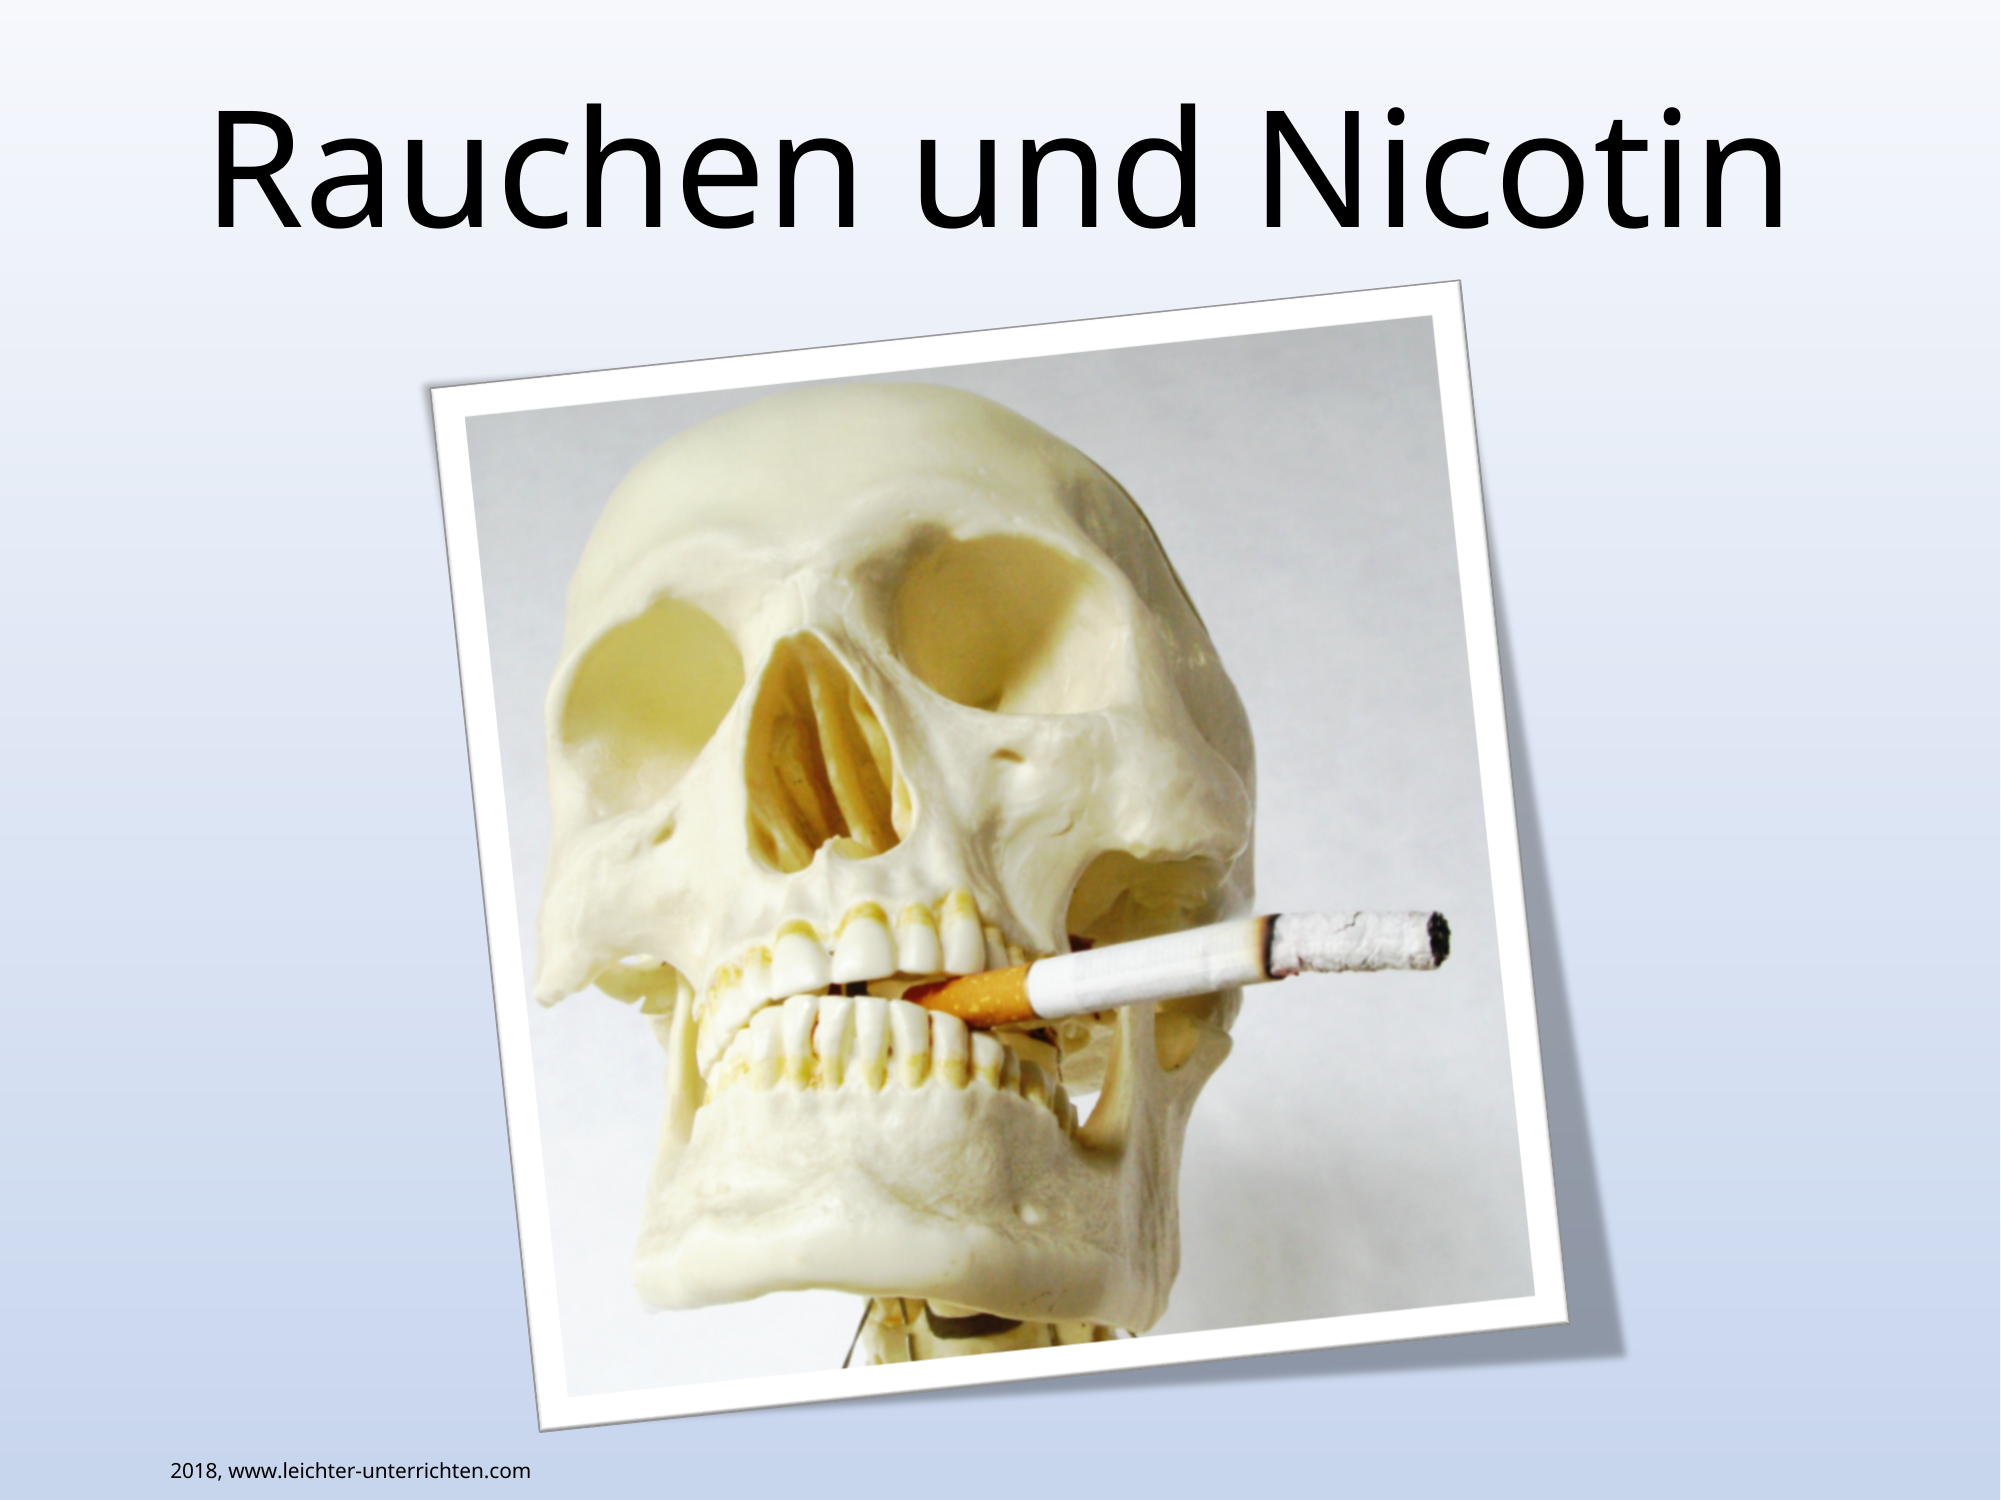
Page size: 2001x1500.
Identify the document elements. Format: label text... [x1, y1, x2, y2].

picture [409, 256, 1640, 1485]
title Rauchen und Nicotin [149, 1, 1850, 349]
